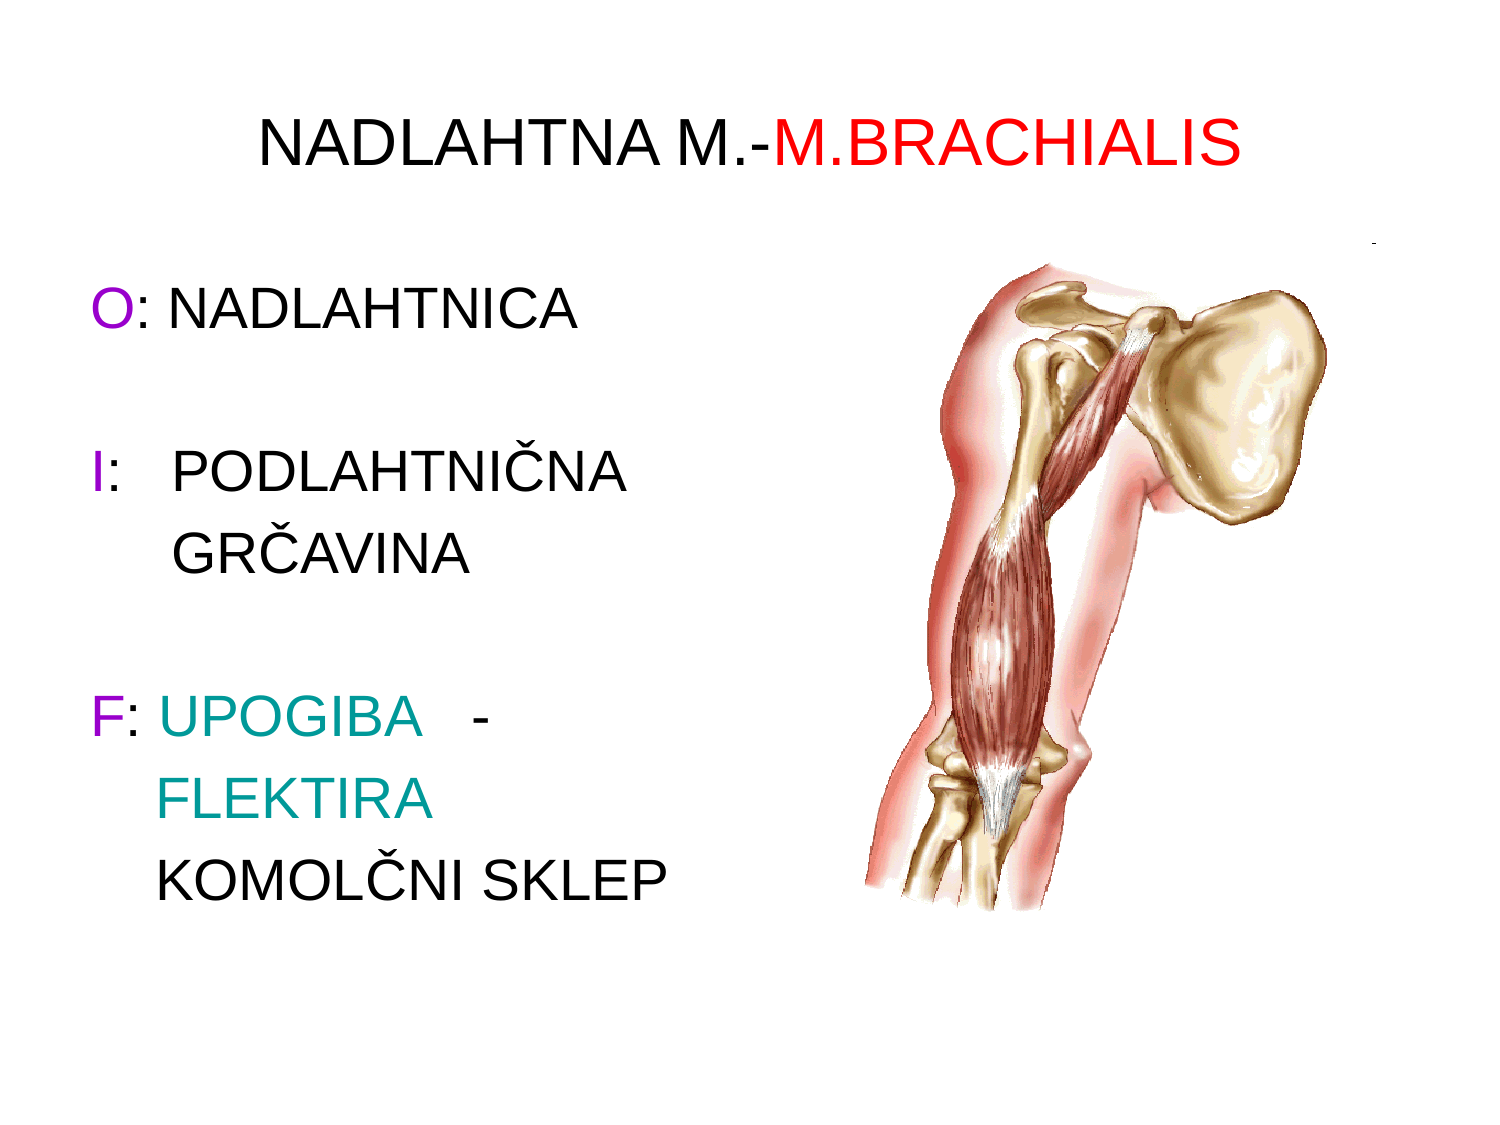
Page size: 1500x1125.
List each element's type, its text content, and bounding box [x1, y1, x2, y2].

title NADLAHTNA M.-M.BRACHIALIS [75, 45, 1425, 233]
list O: NADLAHTNICA I: PODLAHTNIČNA GRČAVINA F: UPOGIBA - FLEKTIRA KOMOLČNI SKLEP [75, 262, 738, 1005]
picture [795, 243, 1376, 941]
